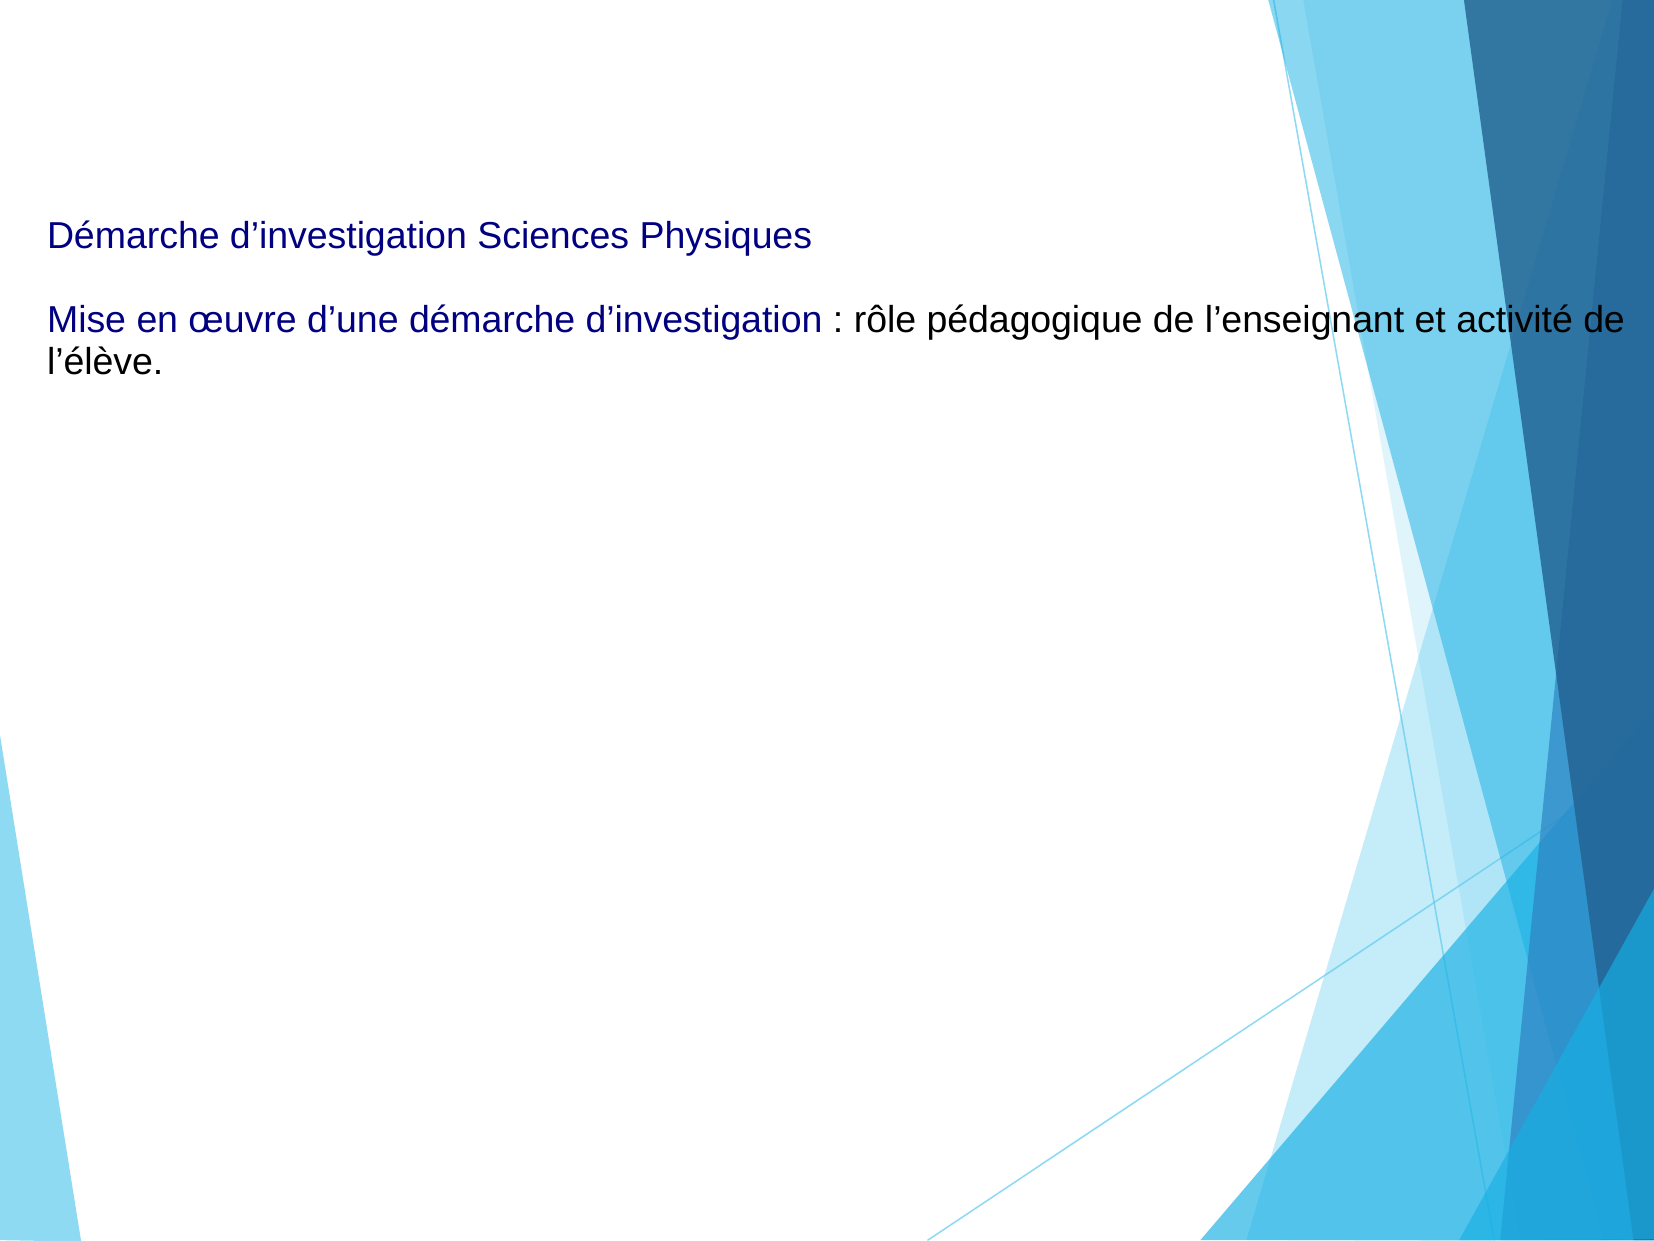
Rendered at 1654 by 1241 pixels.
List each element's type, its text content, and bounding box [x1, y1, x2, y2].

text_box Démarche d’investigation Sciences Physiques Mise en œuvre d’une démarche d’investigation : rôle pédagogique de l’enseignant et activité de l’élève. [32, 207, 1640, 391]
